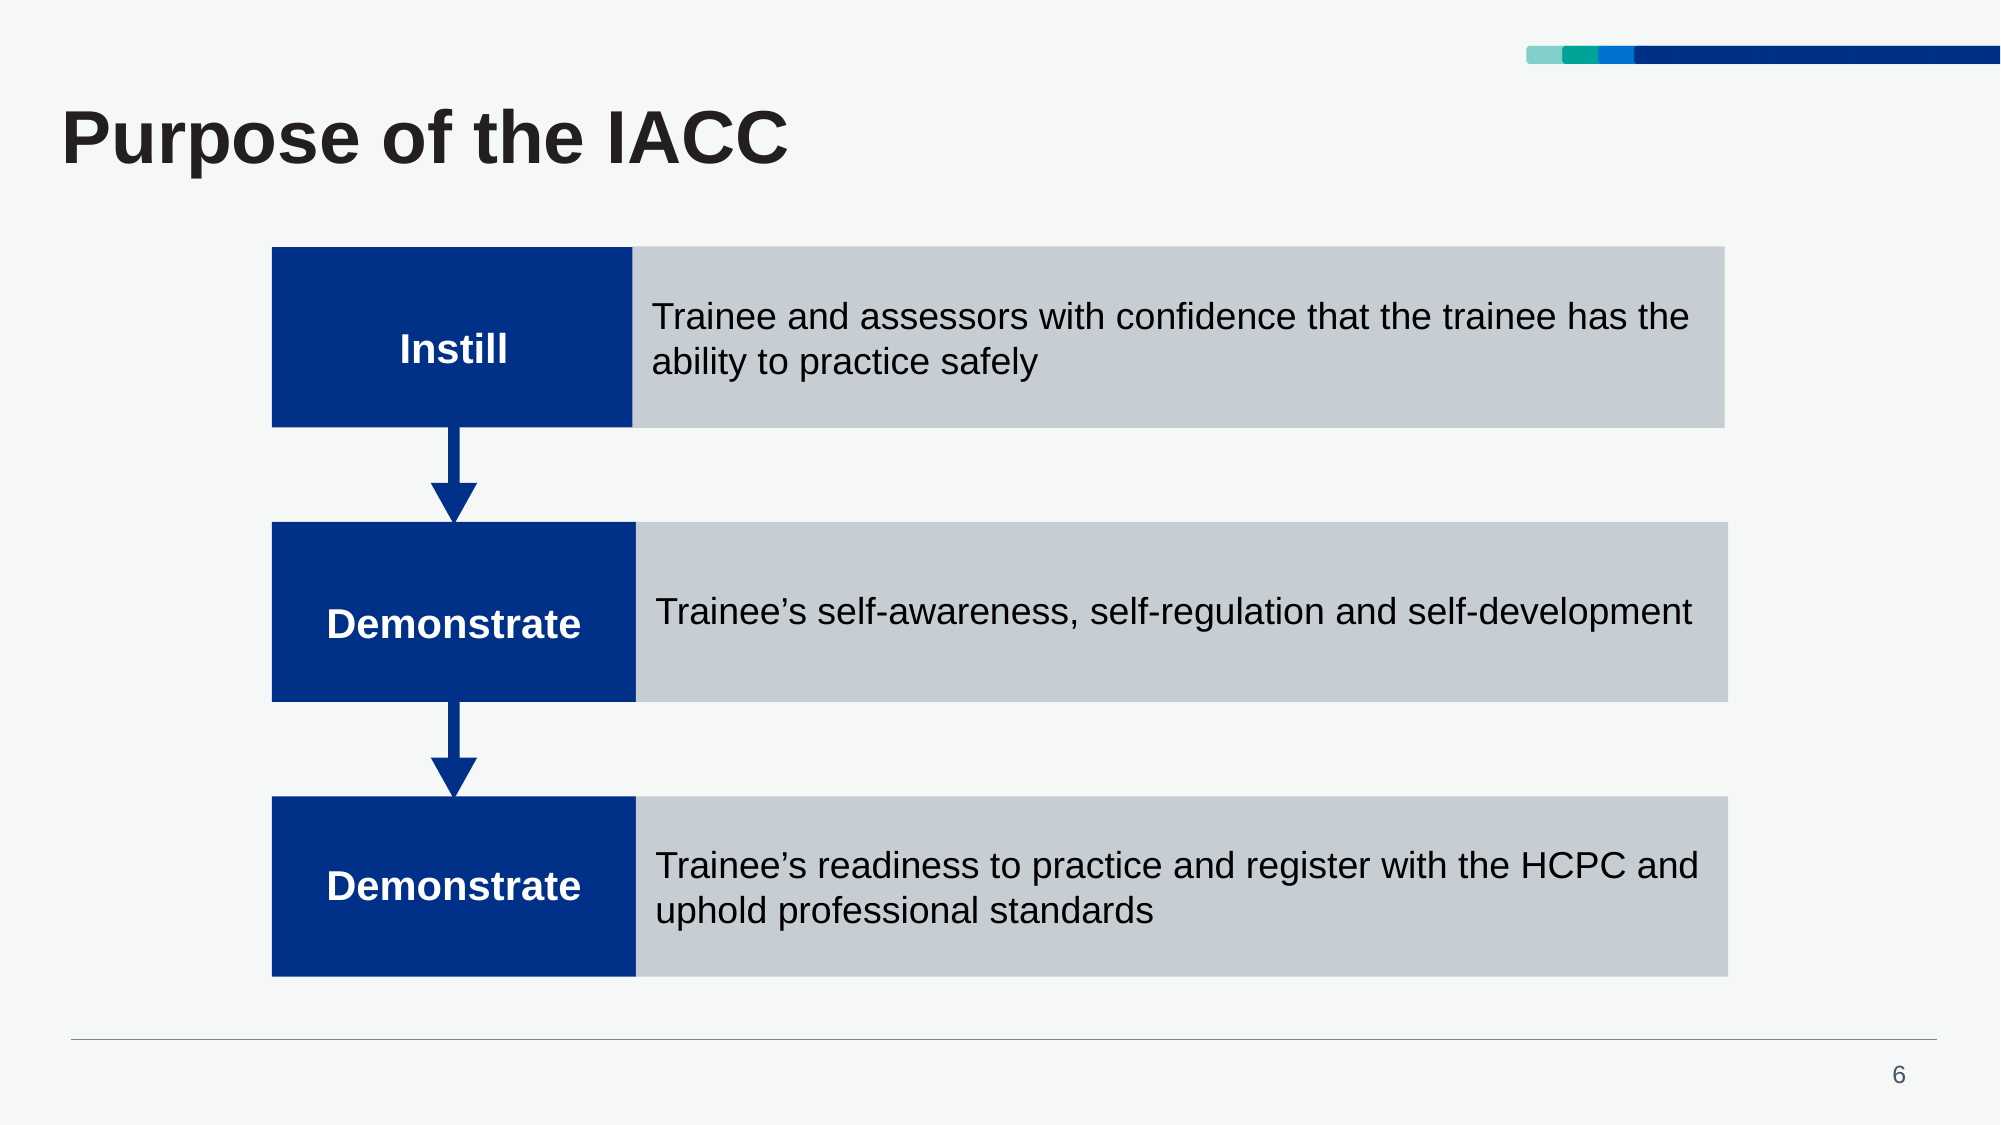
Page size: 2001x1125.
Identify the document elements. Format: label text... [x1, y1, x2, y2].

title Purpose of the IACC [61, 68, 1933, 210]
text_box Trainee’s self-awareness, self-regulation and self-development [635, 521, 1729, 703]
text_box Demonstrate [271, 521, 635, 800]
text_box Trainee’s readiness to practice and register with the HCPC and uphold professional standards [635, 796, 1729, 977]
text_box Trainee and assessors with confidence that the trainee has the ability to practice safely [632, 246, 1725, 428]
text_box Instill [271, 247, 632, 525]
text_box Demonstrate [271, 796, 635, 977]
